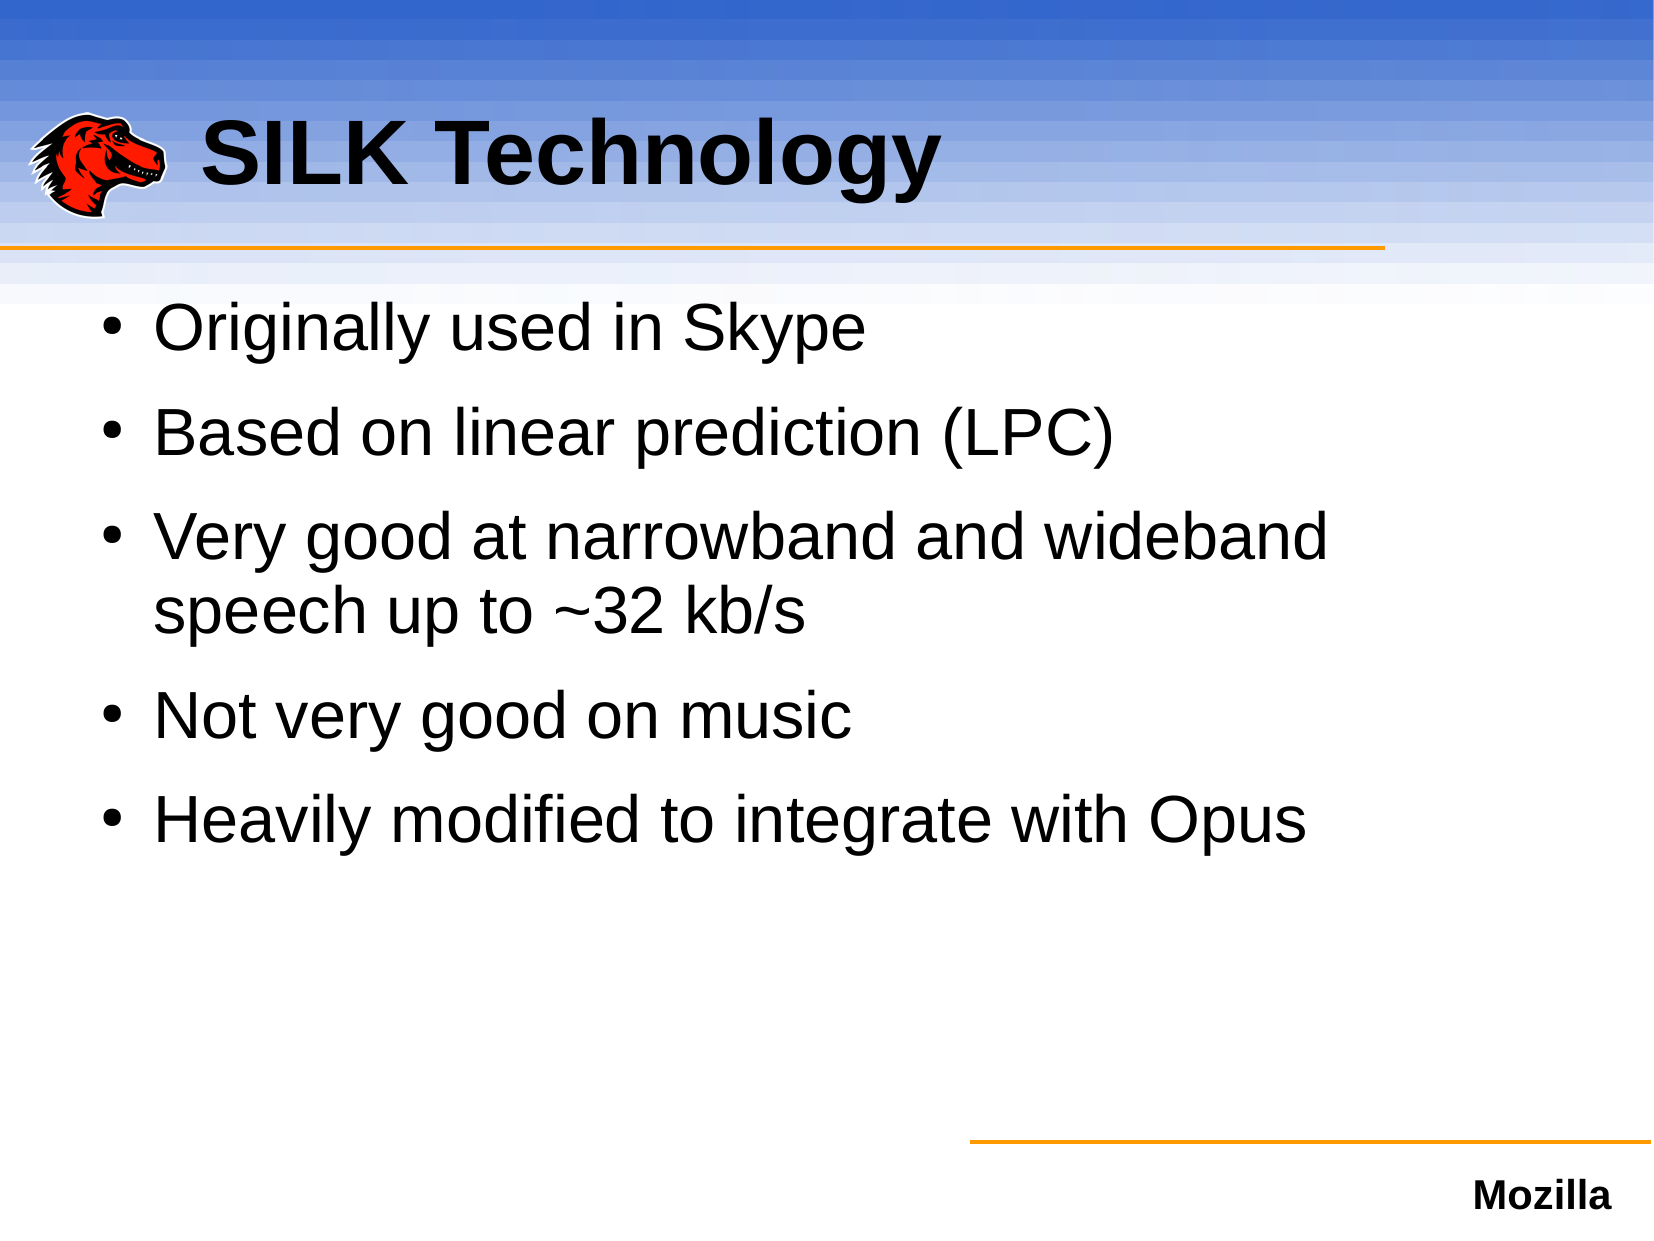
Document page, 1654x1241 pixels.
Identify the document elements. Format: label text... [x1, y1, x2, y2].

picture [0, 0, 1654, 1241]
title SILK Technology [200, 49, 1571, 257]
list Originally used in Skype Based on linear prediction (LPC) Very good at narrowband and wideband speech up to ~32 kb/s Not very good on music Heavily modified to integrate with Opus [82, 290, 1538, 1010]
